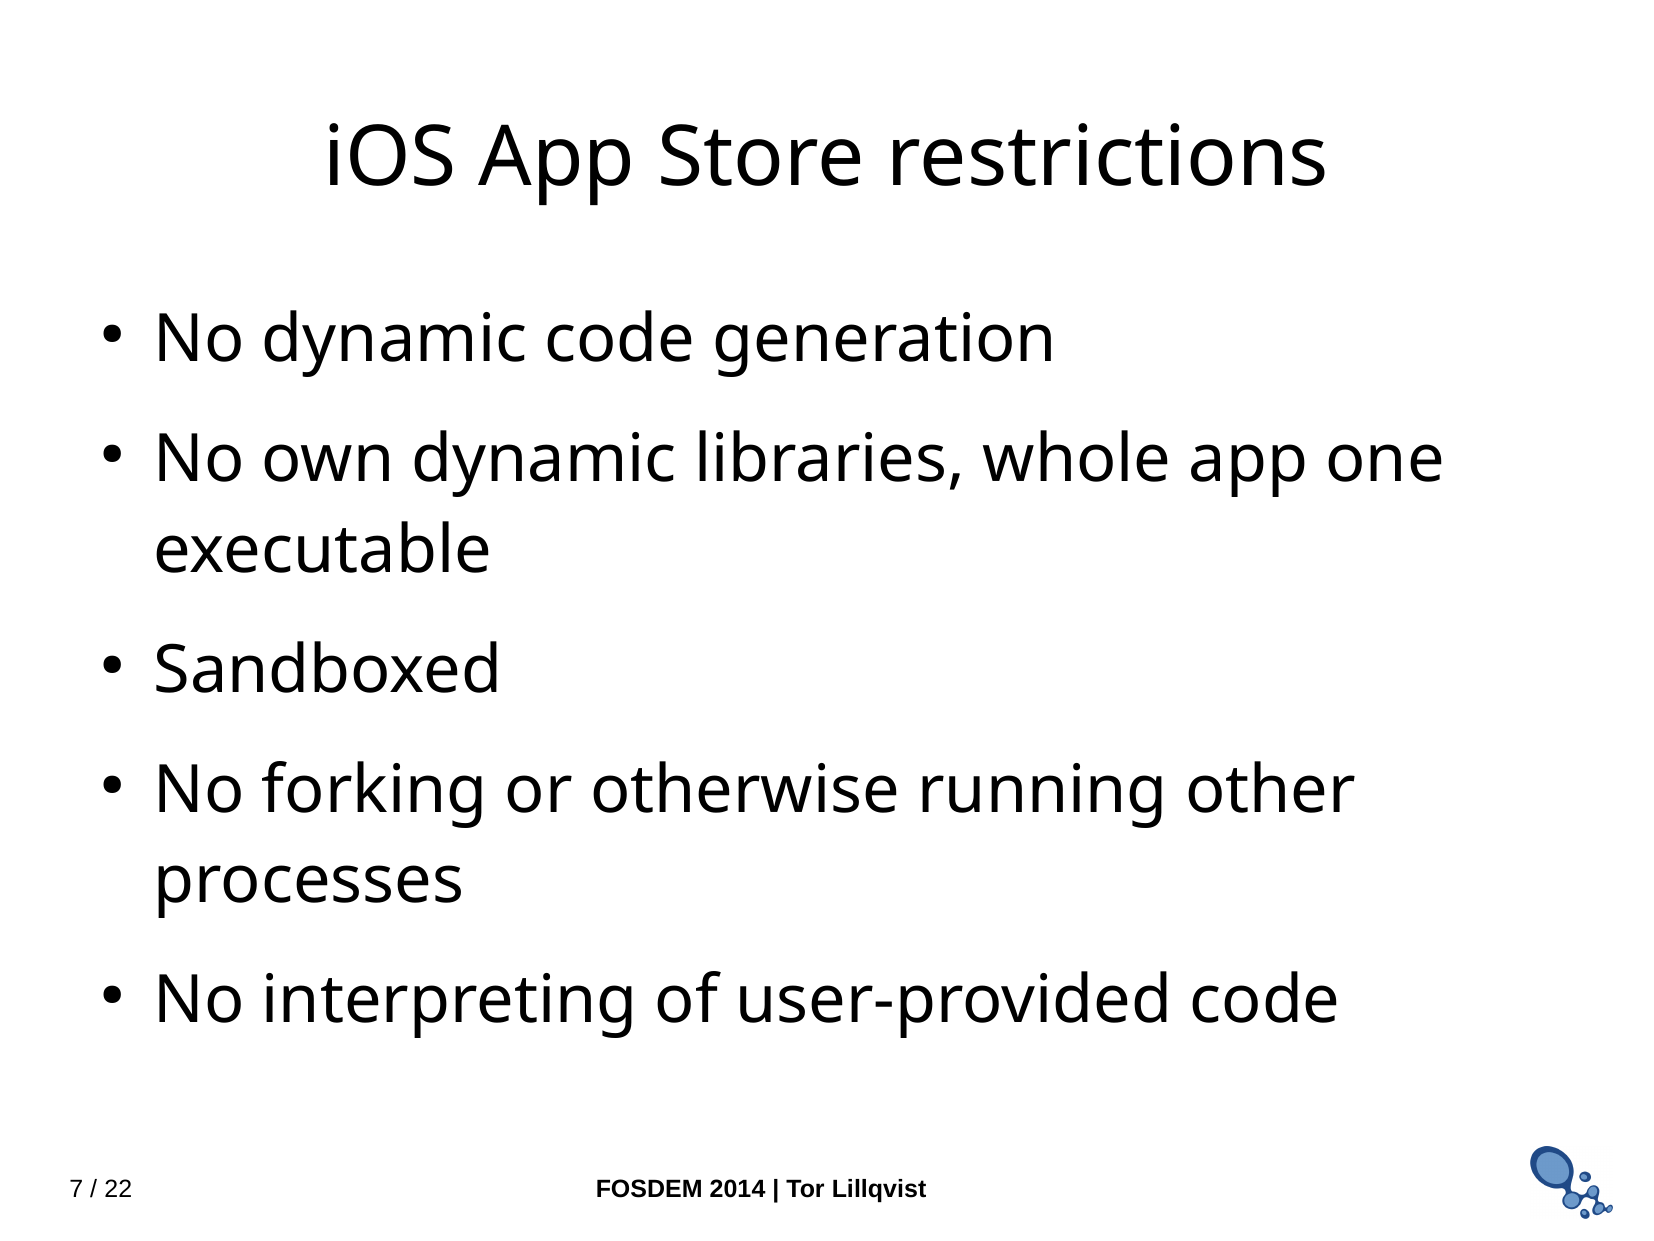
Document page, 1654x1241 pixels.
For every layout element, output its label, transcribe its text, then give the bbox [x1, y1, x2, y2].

list No dynamic code generation No own dynamic libraries, whole app one executable Sandboxed No forking or otherwise running other processes No interpreting of user-provided code [82, 290, 1538, 1141]
title iOS App Store restrictions [82, 49, 1571, 257]
picture [1530, 1146, 1613, 1219]
